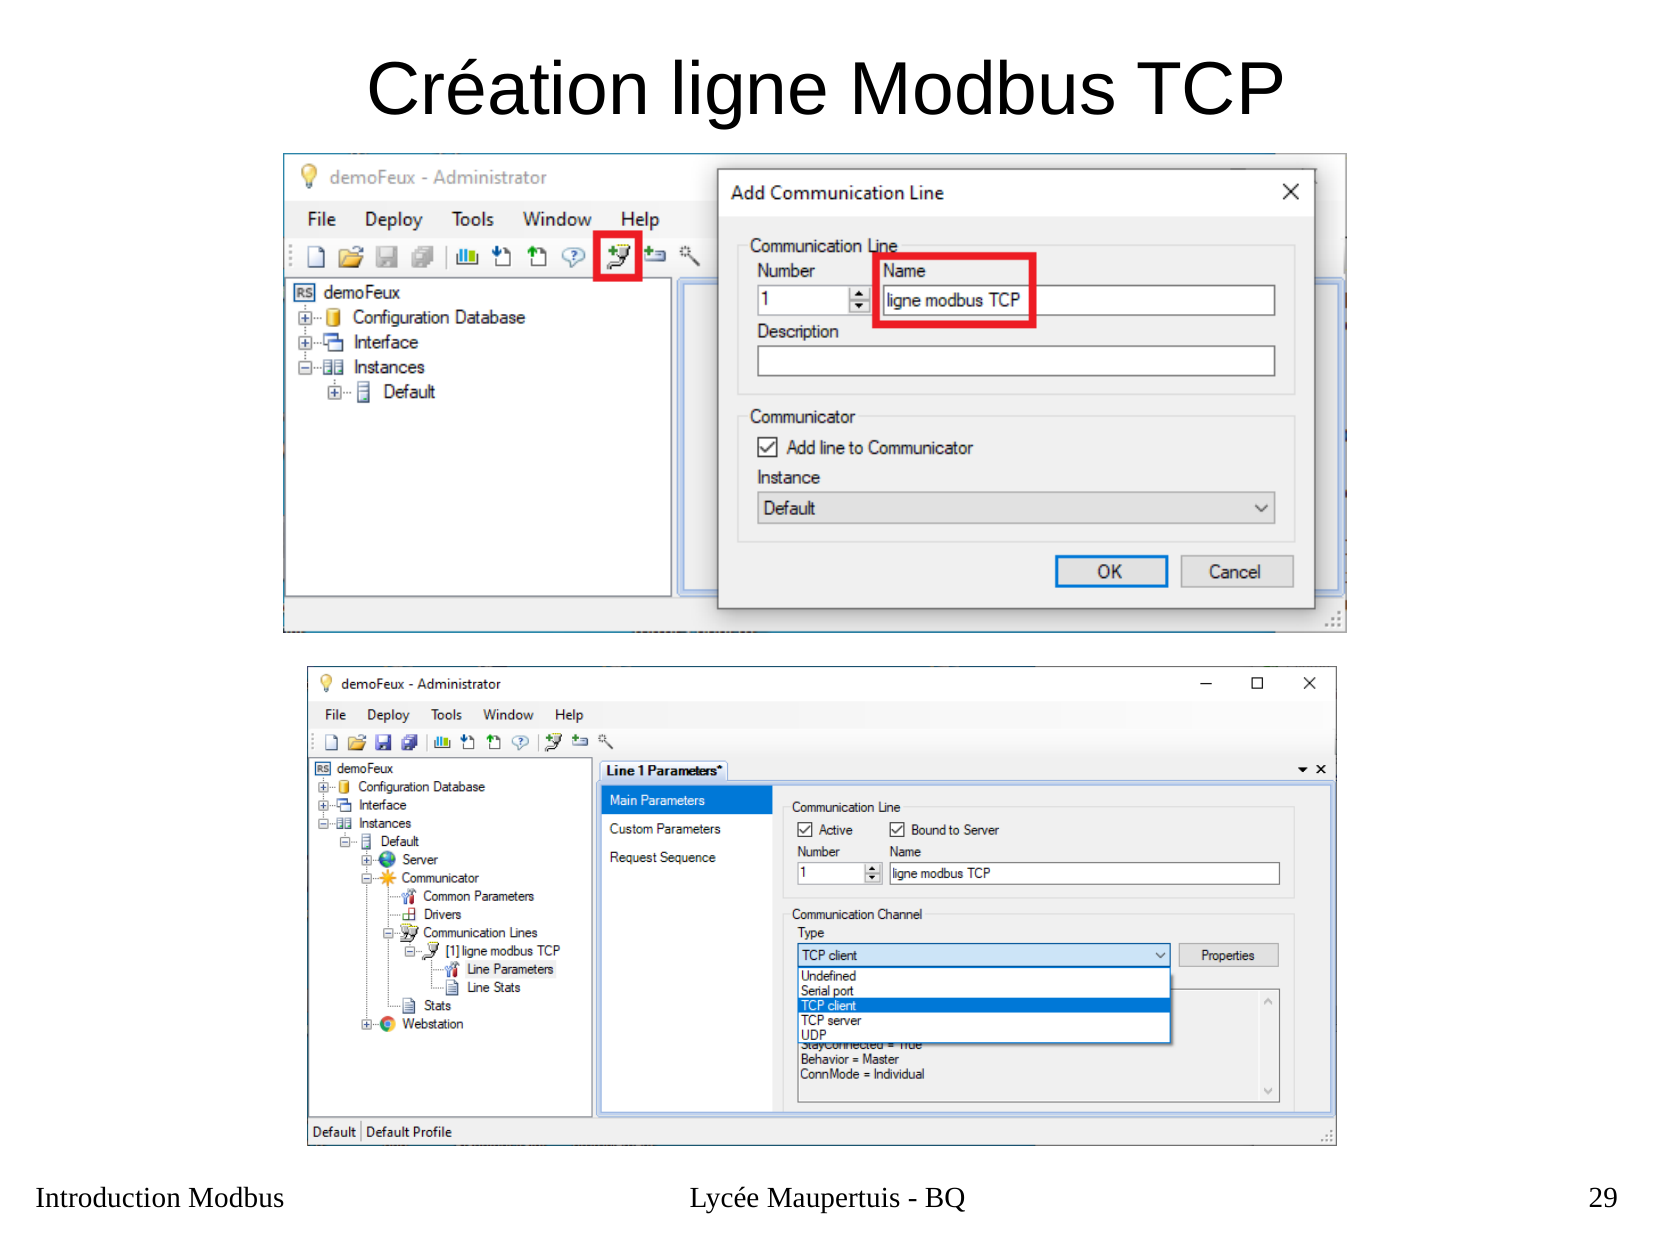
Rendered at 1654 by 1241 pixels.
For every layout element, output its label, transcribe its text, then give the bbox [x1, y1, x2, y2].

picture [307, 666, 1337, 1146]
title Création ligne Modbus TCP [35, 35, 1619, 142]
picture [283, 153, 1347, 633]
